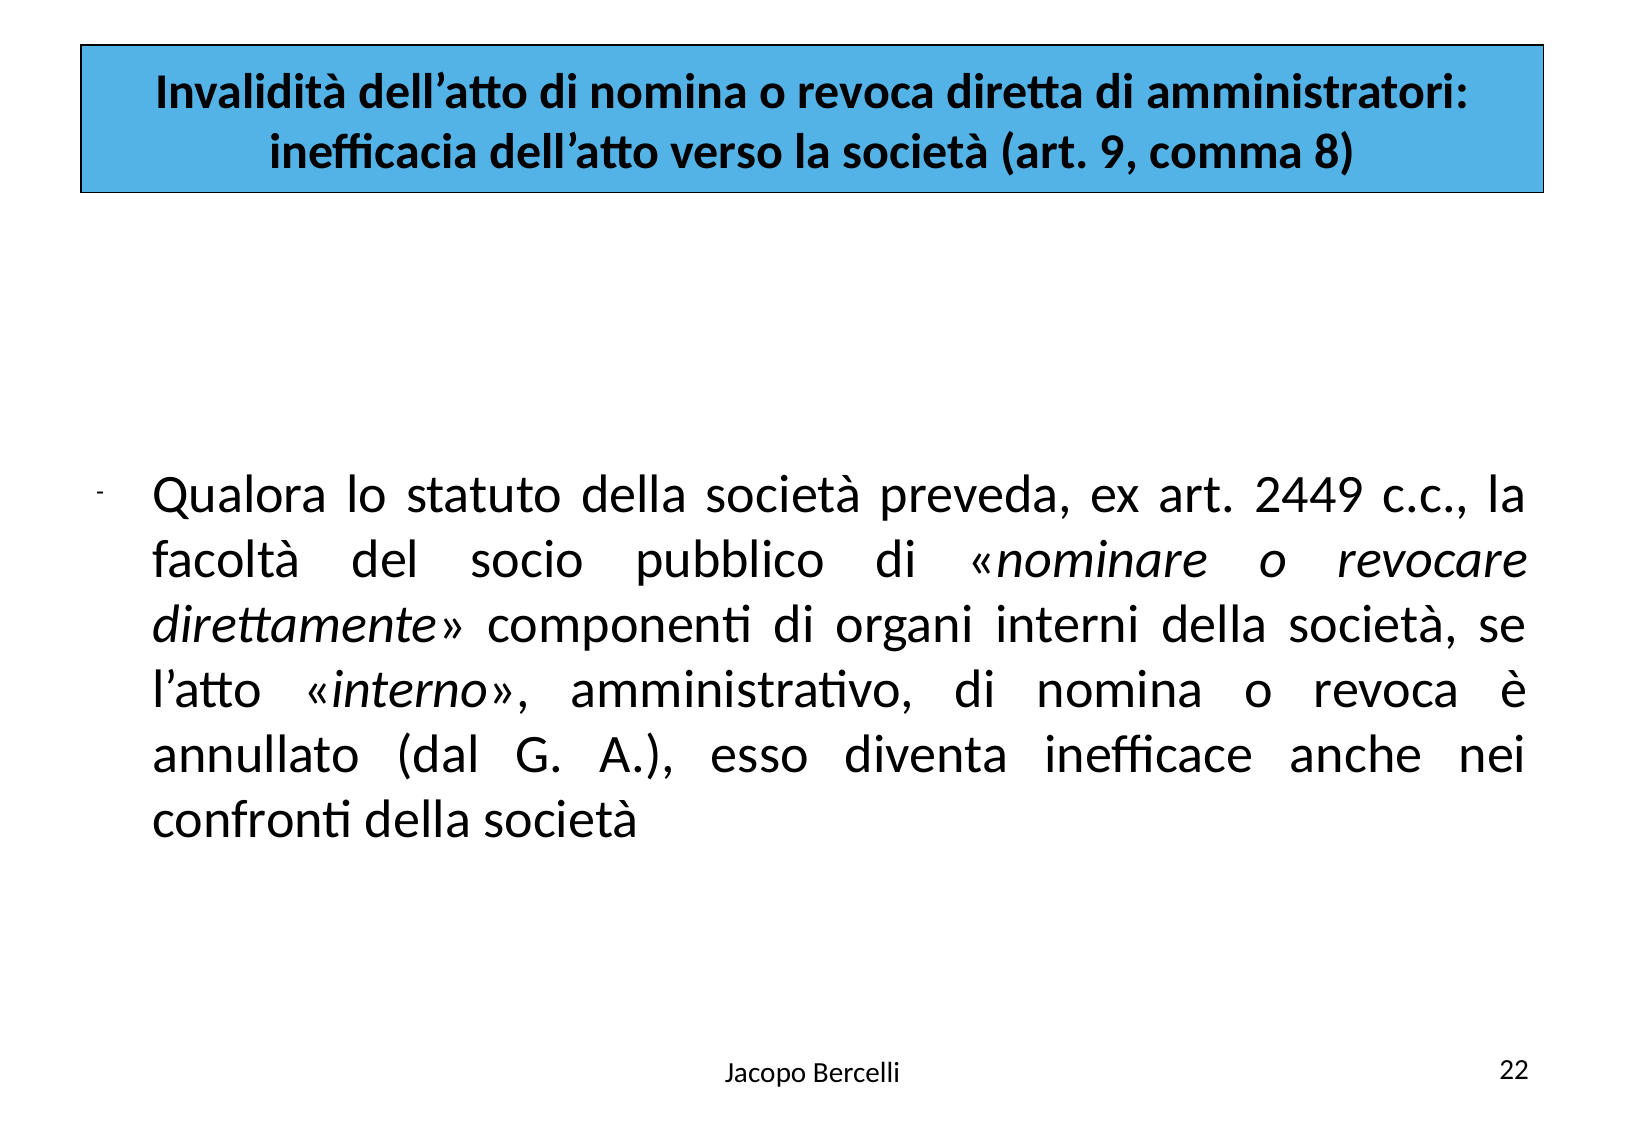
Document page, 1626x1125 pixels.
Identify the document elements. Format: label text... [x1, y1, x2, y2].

text_box Jacopo Bercelli [633, 1046, 992, 1097]
slide_number <numero> [1164, 1042, 1544, 1103]
list Qualora lo statuto della società preveda, ex art. 2449 c.c., la facoltà del socio pubblico di «nominare o revocare direttamente» componenti di organi interni della società, se l’atto «interno», amministrativo, di nomina o revoca è annullato (dal G. A.), esso diventa inefficace anche nei confronti della società [81, 262, 1544, 1005]
title Invalidità dell’atto di nomina o revoca diretta di amministratori: inefficacia dell’atto verso la società (art. 9, comma 8) [81, 45, 1544, 193]
